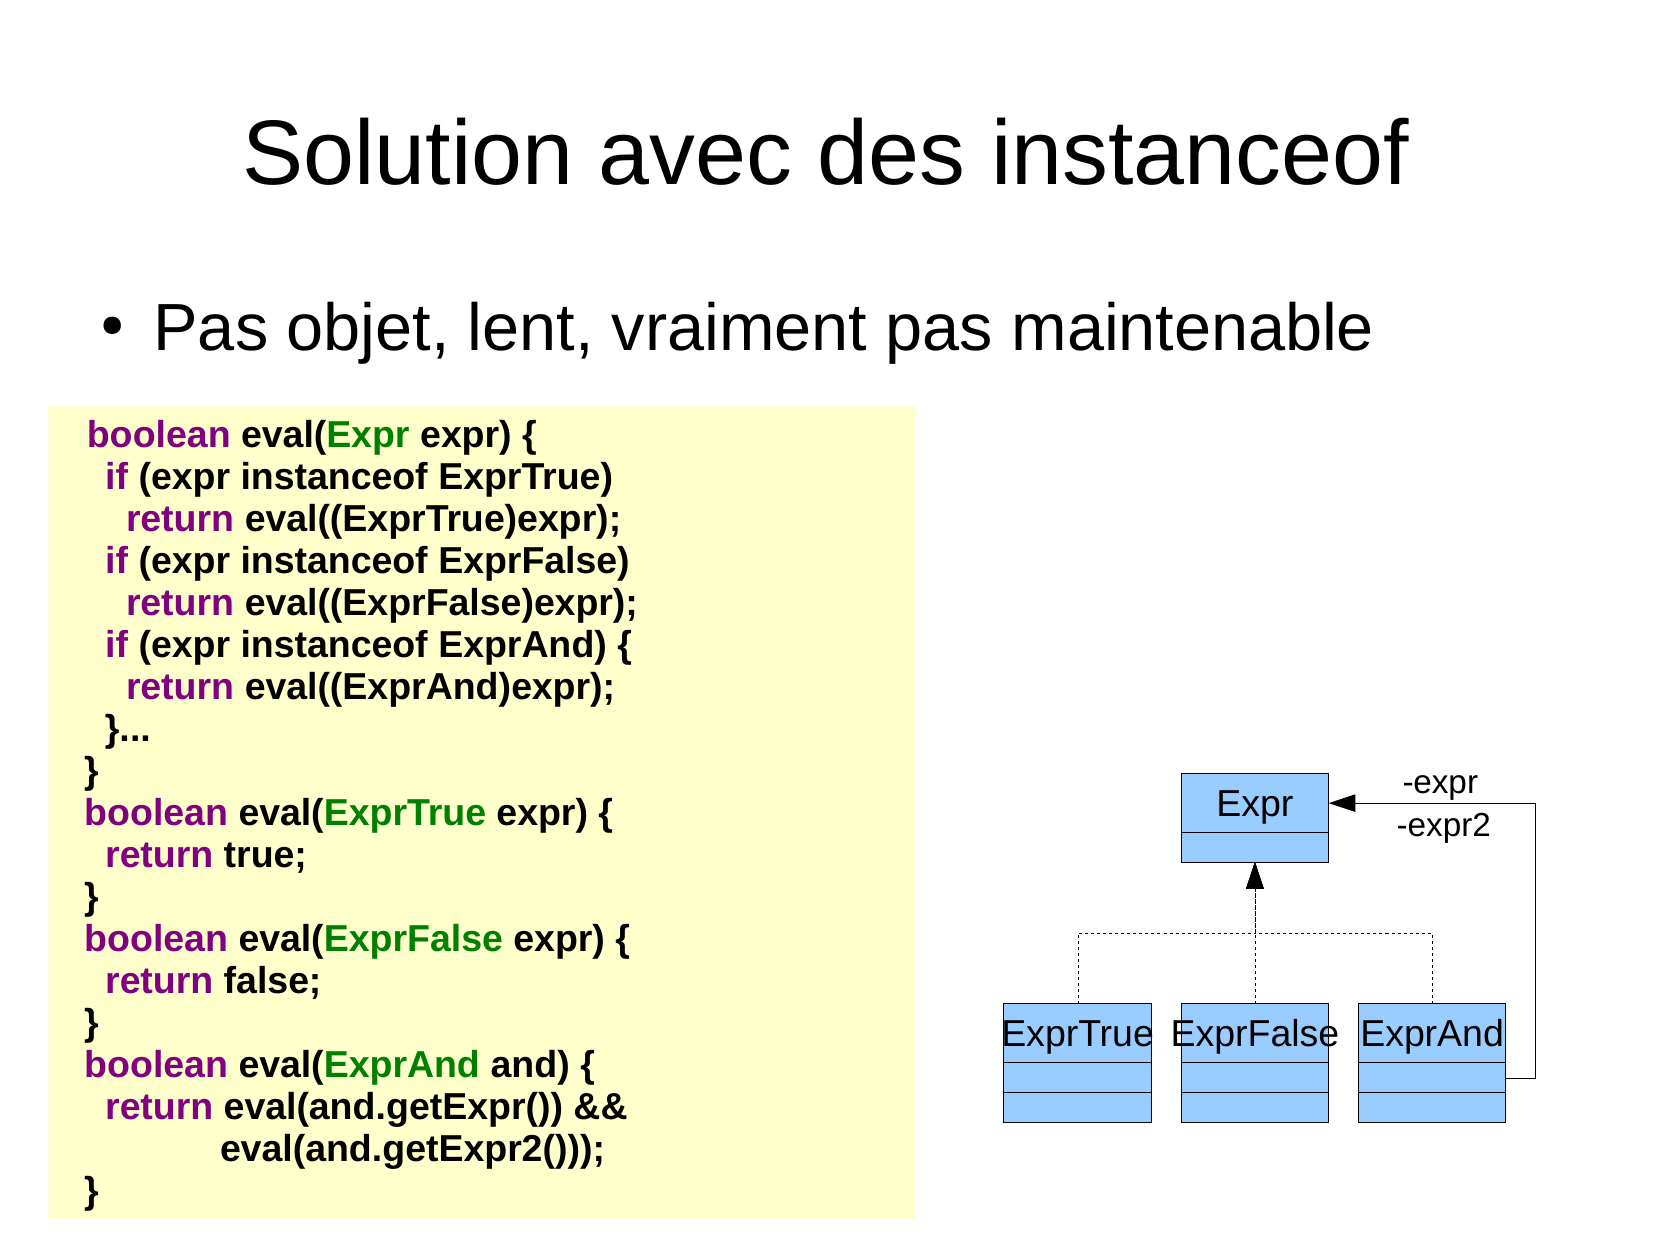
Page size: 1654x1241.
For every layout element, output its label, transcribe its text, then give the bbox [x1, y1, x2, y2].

text_box Expr [1181, 773, 1329, 832]
text_box boolean eval(Expr expr) { if (expr instanceof ExprTrue) return eval((ExprTrue)expr); if (expr instanceof ExprFalse) return eval((ExprFalse)expr); if (expr instanceof ExprAnd) { return eval((ExprAnd)expr); }... } boolean eval(ExprTrue expr) { return true; } boolean eval(ExprFalse expr) { return false; } boolean eval(ExprAnd and) { return eval(and.getExpr()) && eval(and.getExpr2())); } [48, 406, 916, 1219]
text_box [1181, 1062, 1329, 1123]
text_box -expr2 [1381, 798, 1507, 851]
text_box ExprTrue [1003, 1003, 1152, 1062]
text_box -expr [1387, 755, 1494, 808]
text_box [1358, 1062, 1506, 1123]
text_box [1003, 1062, 1152, 1123]
title Solution avec des instanceof [82, 56, 1571, 250]
list Pas objet, lent, vraiment pas maintenable [82, 290, 1571, 384]
text_box [1181, 832, 1329, 863]
text_box ExprFalse [1181, 1003, 1329, 1062]
text_box ExprAnd [1358, 1003, 1506, 1062]
